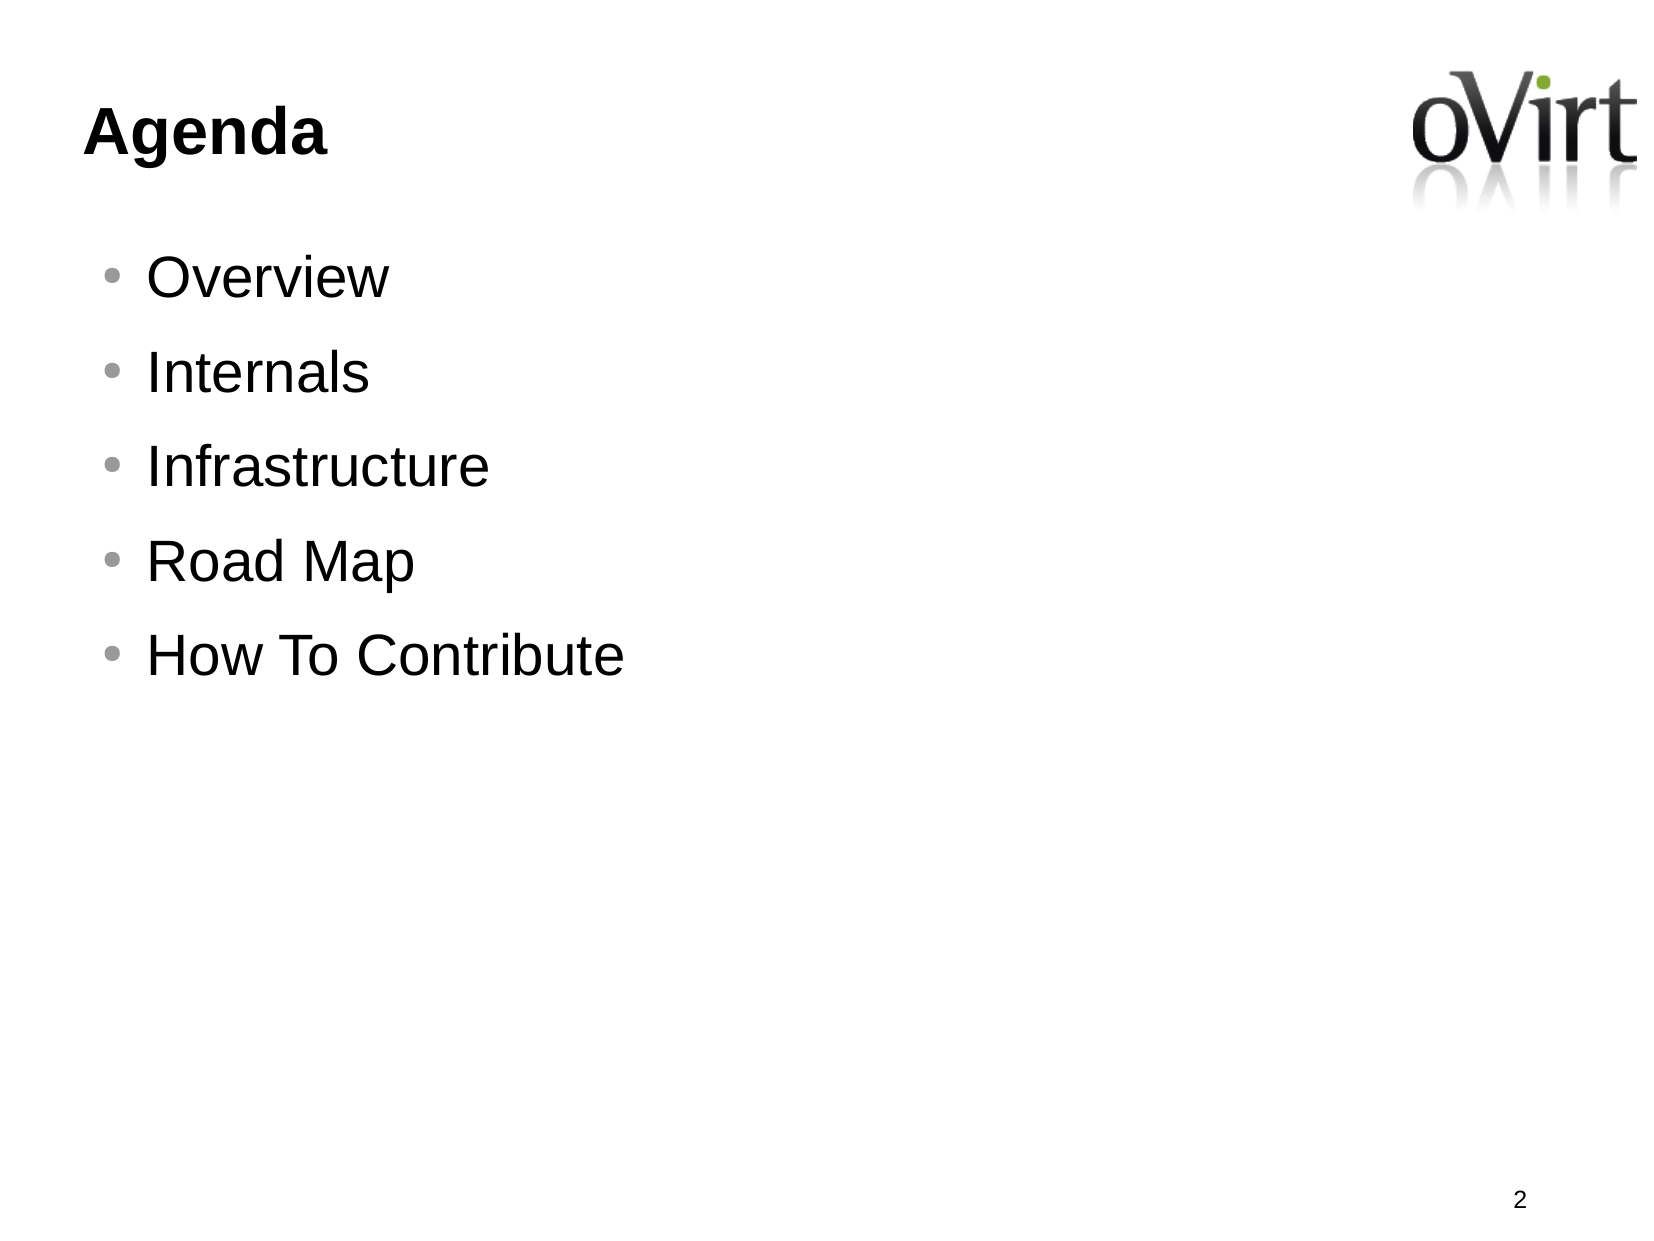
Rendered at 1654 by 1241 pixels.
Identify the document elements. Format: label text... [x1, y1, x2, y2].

picture [1413, 63, 1637, 212]
title Agenda [82, 37, 1303, 226]
list Overview Internals Infrastructure Road Map How To Contribute [86, 244, 1576, 1039]
